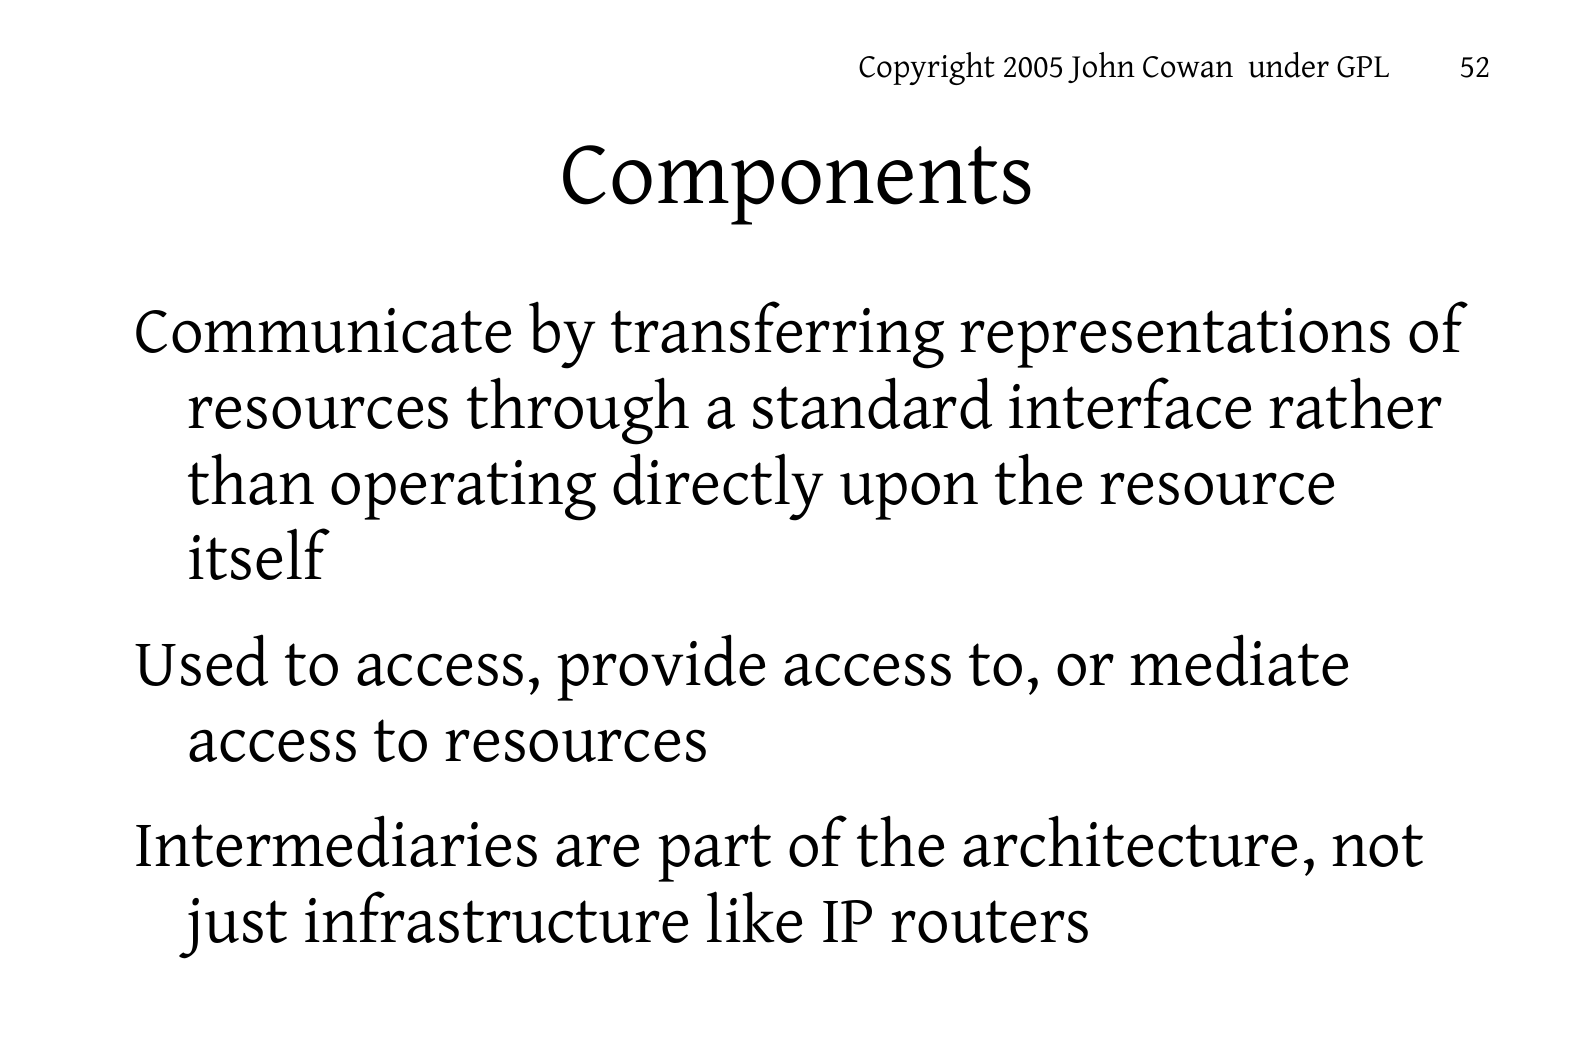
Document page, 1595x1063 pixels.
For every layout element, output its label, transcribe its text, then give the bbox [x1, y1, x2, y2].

title Components [117, 88, 1479, 266]
list Communicate by transferring representations of resources through a standard interface rather than operating directly upon the resource itself Used to access, provide access to, or mediate access to resources Intermediaries are part of the architecture, not just infrastructure like IP routers [117, 295, 1479, 1063]
